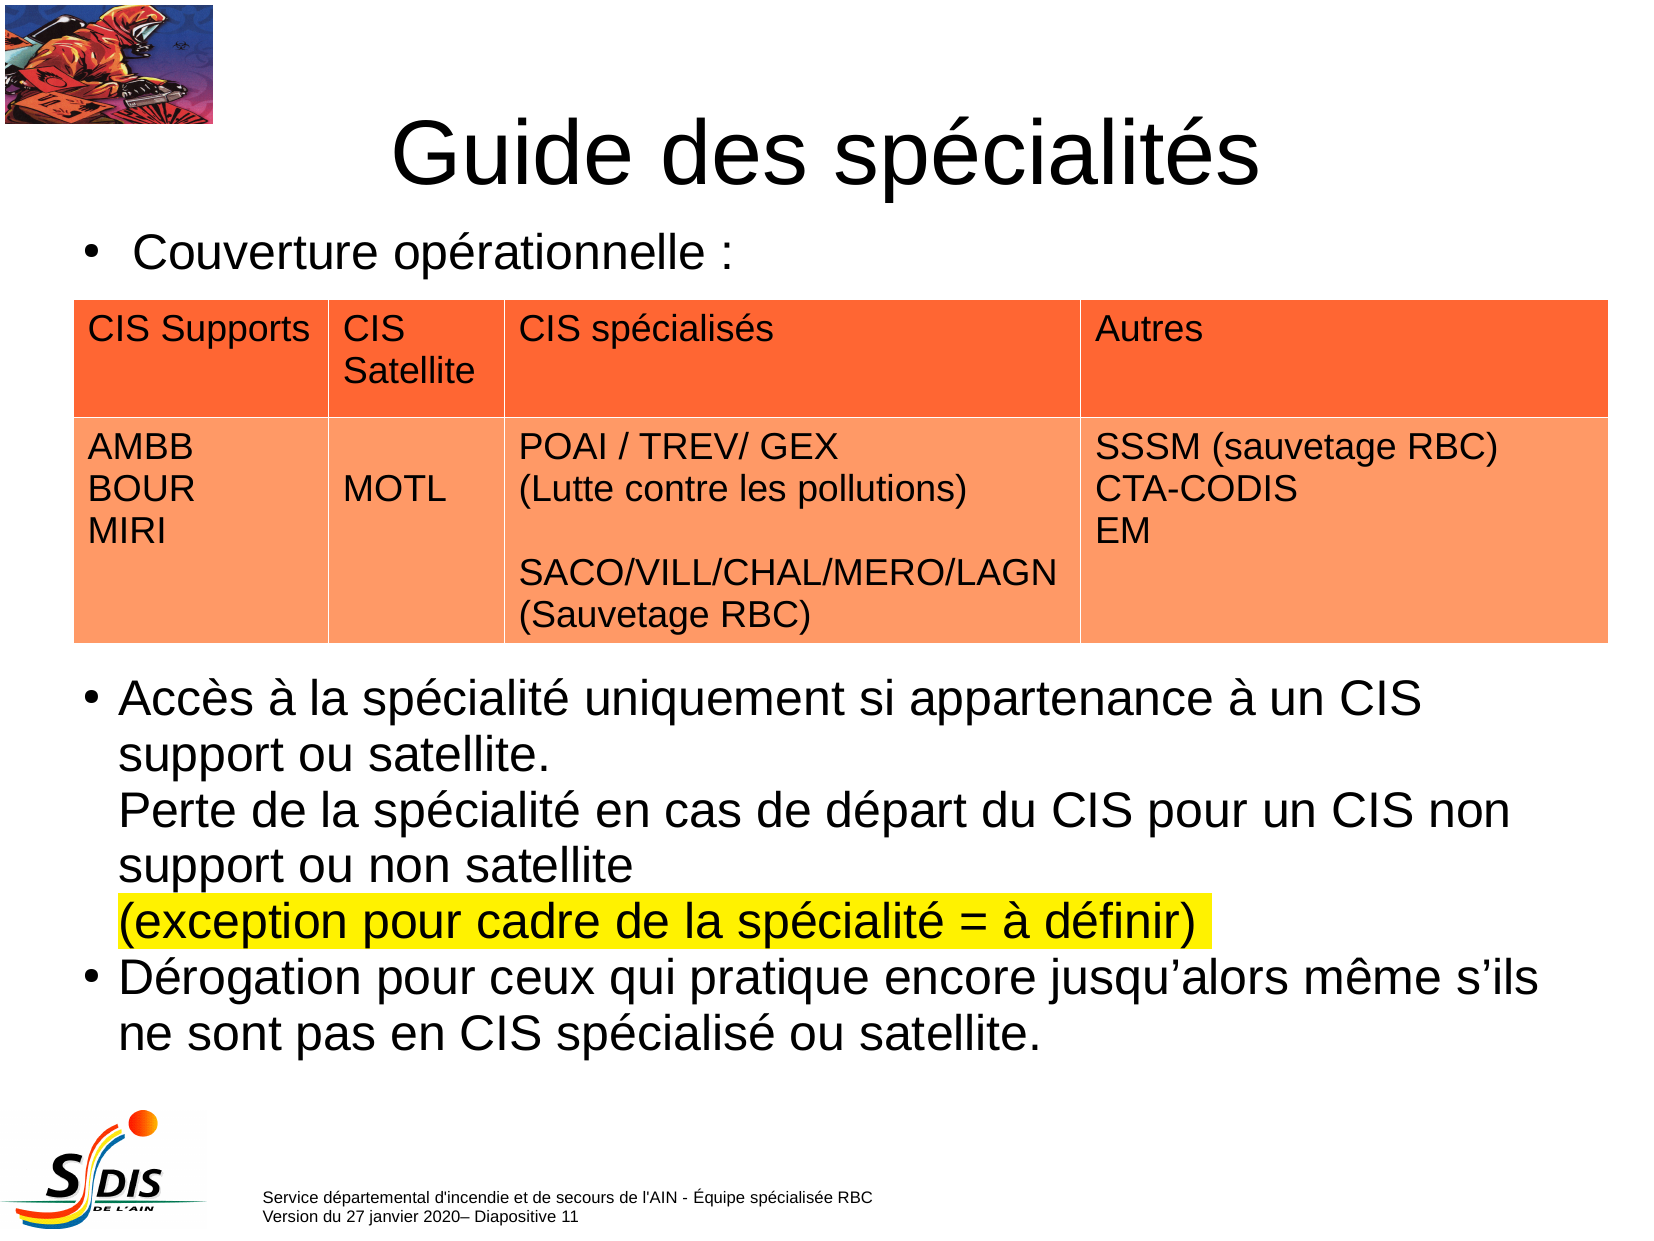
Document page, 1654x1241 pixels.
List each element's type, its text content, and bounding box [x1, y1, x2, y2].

table_cell AMBB BOUR MIRI [74, 418, 328, 643]
table_header CIS Supports [74, 300, 328, 417]
subtitle Couverture opérationnelle : Accès à la spécialité uniquement si appartenance à un CIS support ou satellite. Perte de la spécialité en cas de départ du CIS pour un CIS non support ou non satellite (exception pour cadre de la spécialité = à définir) Dérogation pour ceux qui pratique encore jusqu’alors même s’ils ne sont pas en CIS spécialisé ou satellite. [82, 224, 1571, 299]
picture [5, 5, 213, 124]
table_header CIS spécialisés [505, 300, 1080, 417]
title Guide des spécialités [82, 49, 1571, 224]
table_header Autres [1081, 300, 1608, 417]
table_cell POAI / TREV/ GEX (Lutte contre les pollutions) SACO/VILL/CHAL/MERO/LAGN (Sauvetage RBC) [505, 418, 1080, 643]
picture [0, 1110, 207, 1229]
table_header CIS Satellite [329, 300, 504, 417]
subtitle Couverture opérationnelle : Accès à la spécialité uniquement si appartenance à un CIS support ou satellite. Perte de la spécialité en cas de départ du CIS pour un CIS non support ou non satellite (exception pour cadre de la spécialité = à définir) Dérogation pour ceux qui pratique encore jusqu’alors même s’ils ne sont pas en CIS spécialisé ou satellite. [82, 644, 1571, 1088]
table_cell SSSM (sauvetage RBC) CTA-CODIS EM [1081, 418, 1608, 643]
table_cell MOTL [329, 418, 504, 643]
